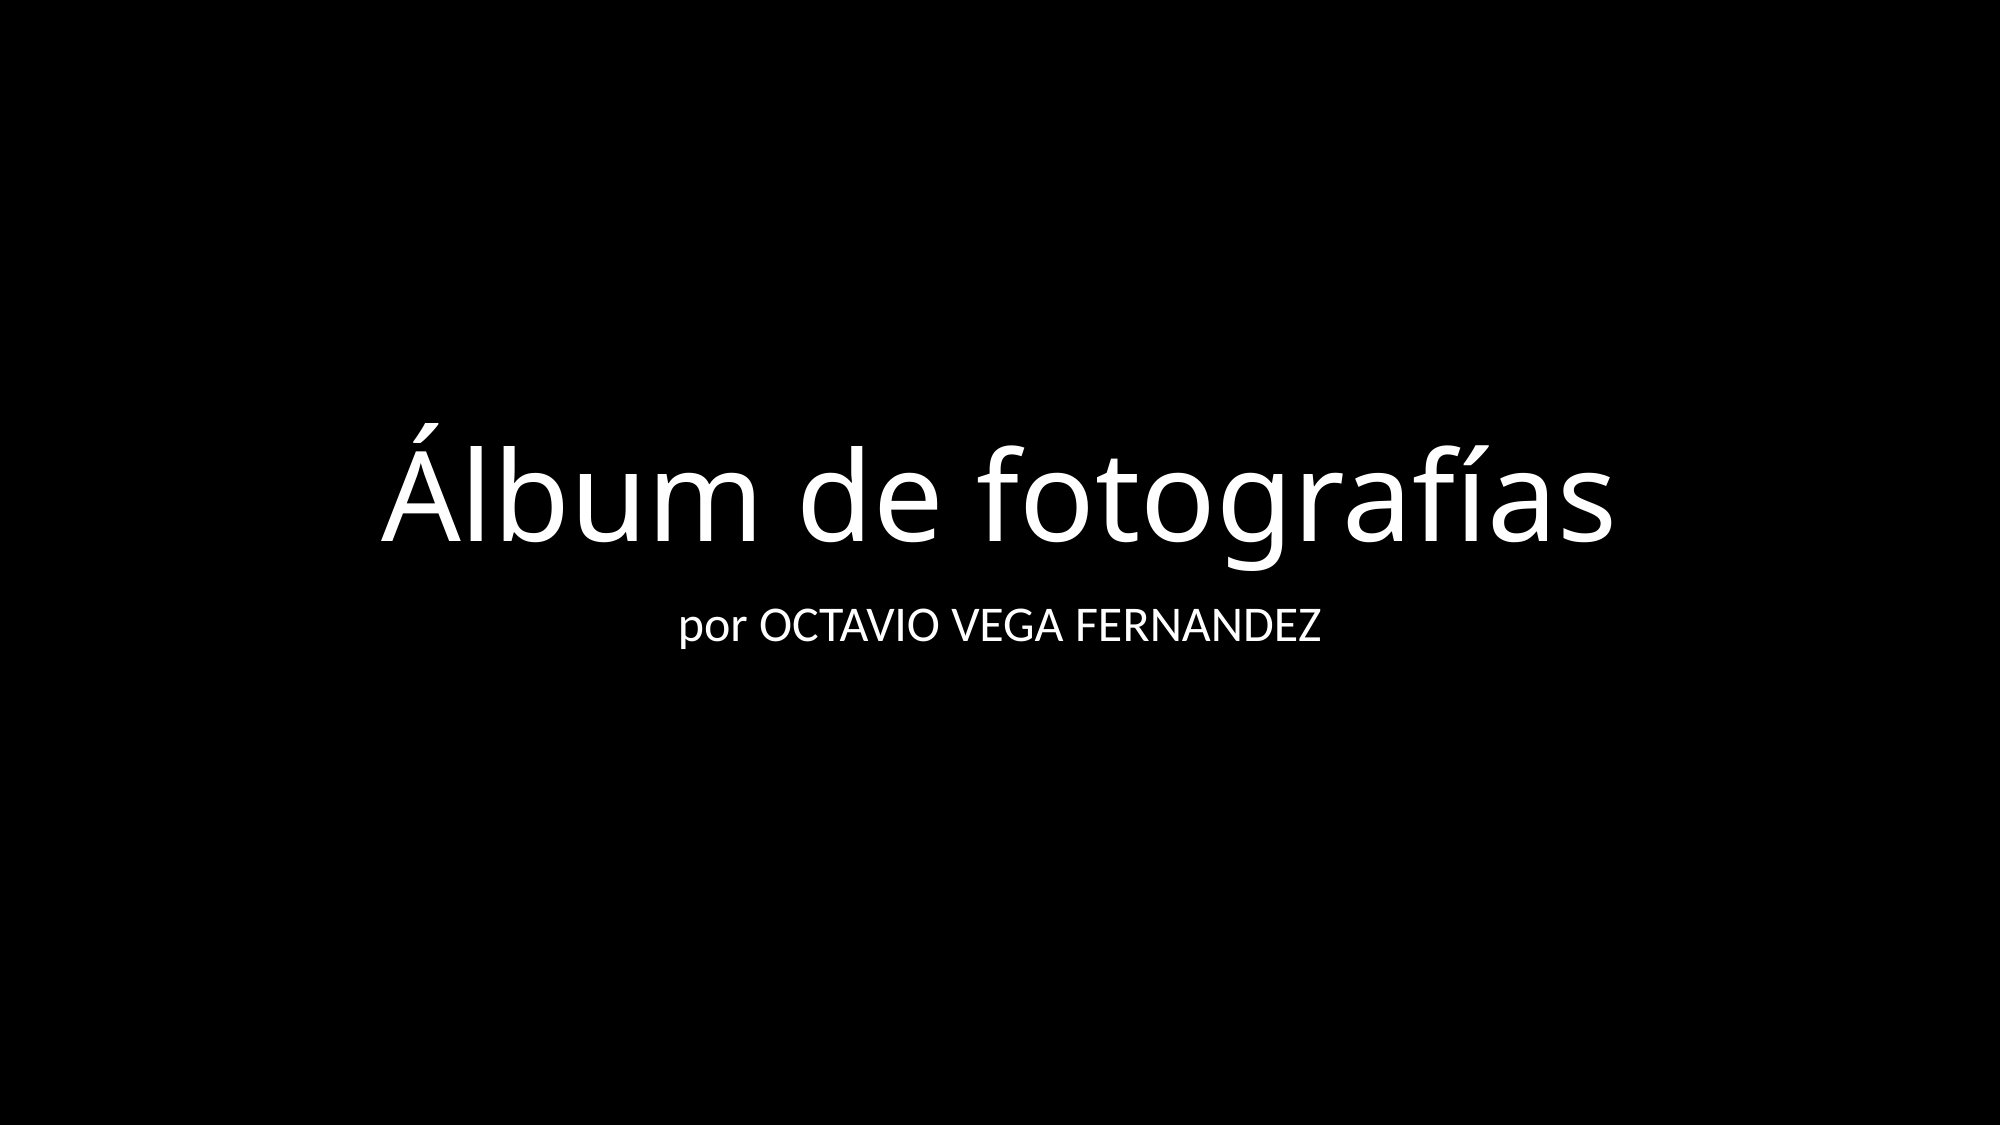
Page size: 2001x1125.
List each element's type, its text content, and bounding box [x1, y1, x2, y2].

title Álbum de fotografías [249, 184, 1750, 576]
subtitle por OCTAVIO VEGA FERNANDEZ [249, 590, 1750, 863]
